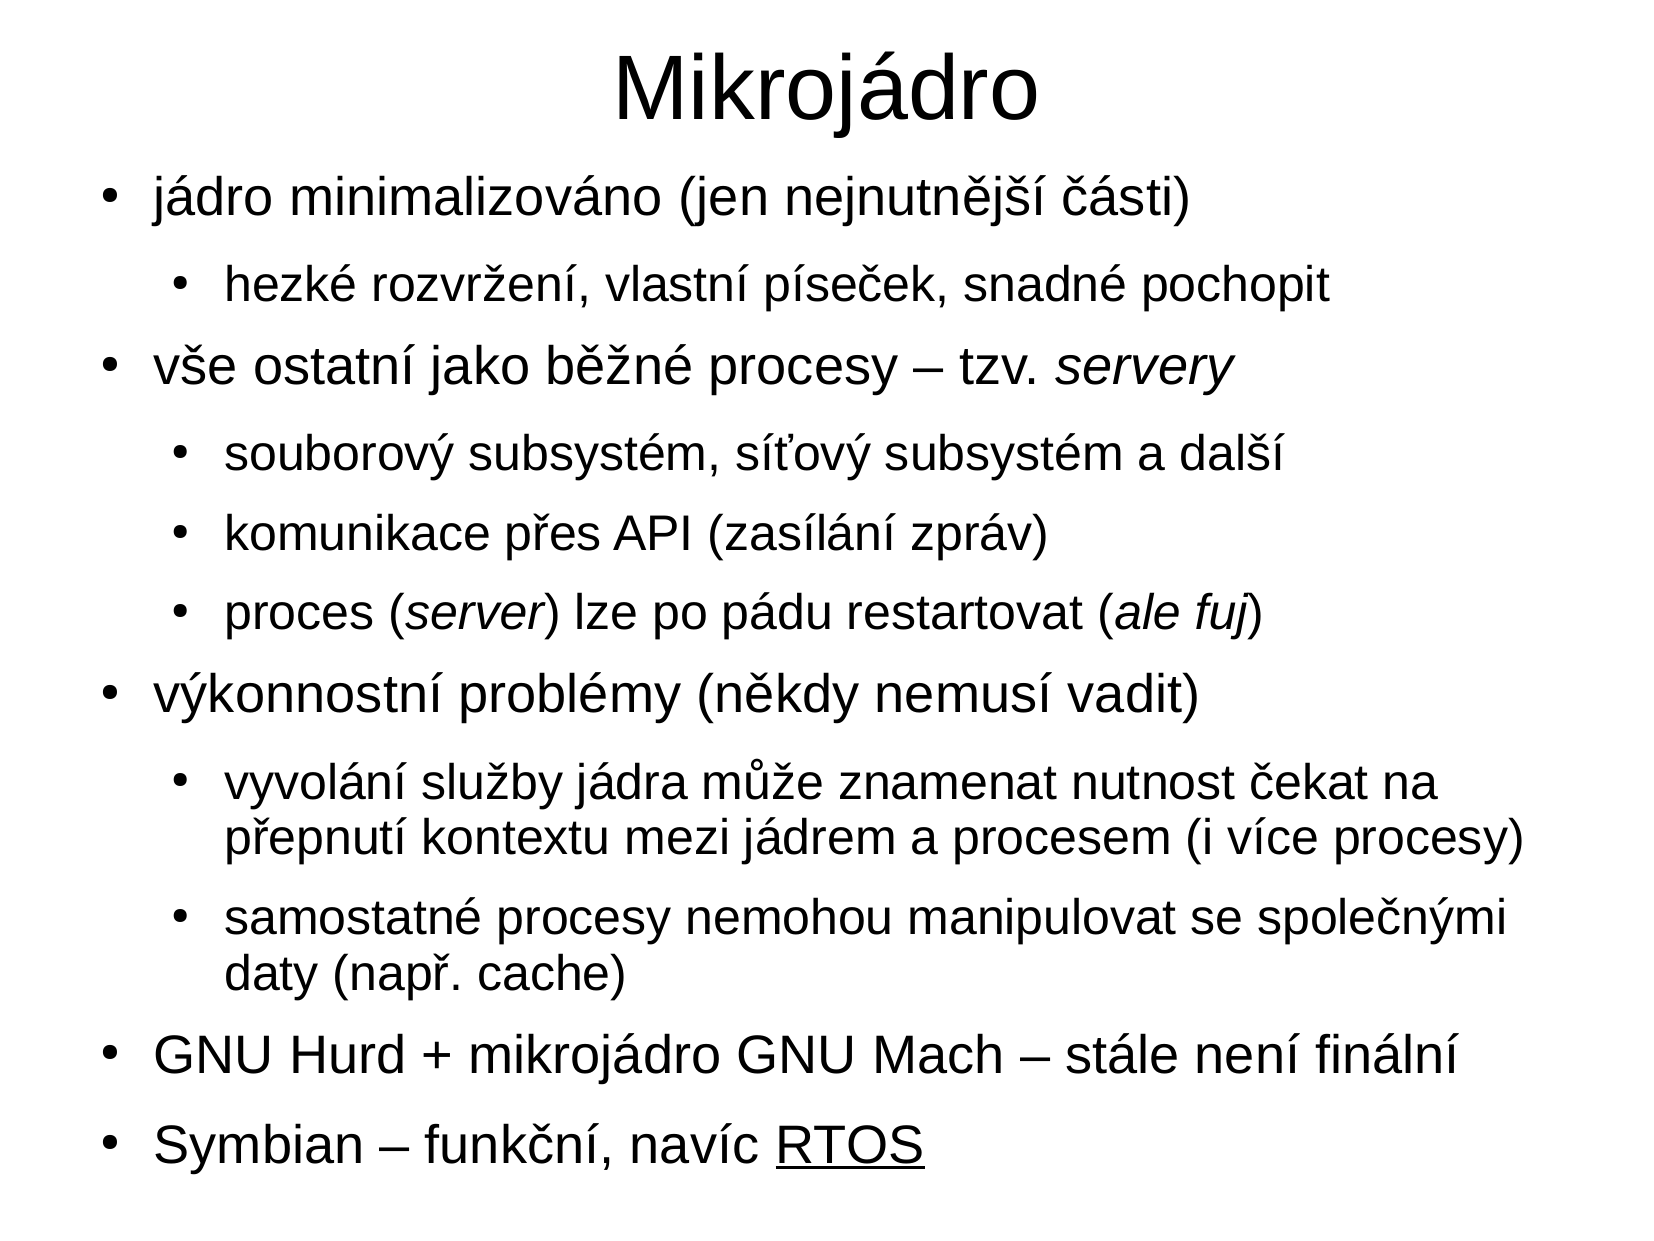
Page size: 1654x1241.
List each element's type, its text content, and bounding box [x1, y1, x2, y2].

title Mikrojádro [82, 0, 1571, 166]
list jádro minimalizováno (jen nejnutnější části) hezké rozvržení, vlastní píseček, snadné pochopit vše ostatní jako běžné procesy – tzv. servery souborový subsystém, síťový subsystém a další komunikace přes API (zasílání zpráv) proces (server) lze po pádu restartovat (ale fuj) výkonnostní problémy (někdy nemusí vadit) vyvolání služby jádra může znamenat nutnost čekat na přepnutí kontextu mezi jádrem a procesem (i více procesy) samostatné procesy nemohou manipulovat se společnými daty (např. cache) GNU Hurd + mikrojádro GNU Mach – stále není finální Symbian – funkční, navíc RTOS [82, 166, 1571, 1175]
